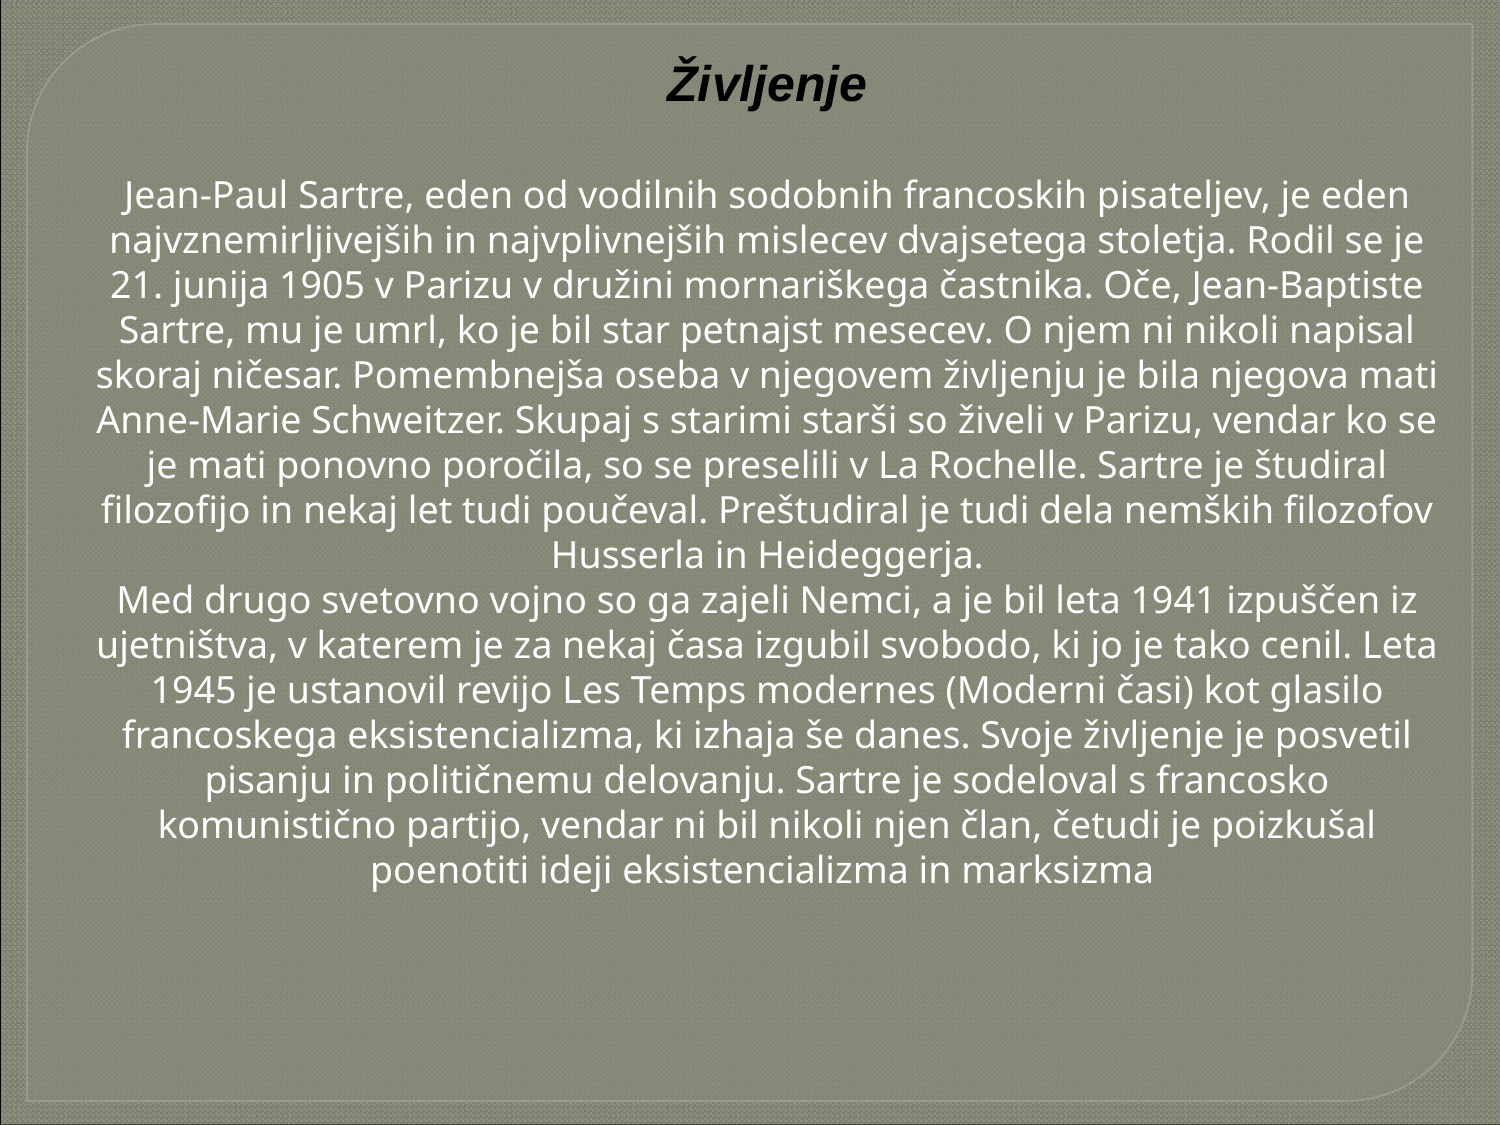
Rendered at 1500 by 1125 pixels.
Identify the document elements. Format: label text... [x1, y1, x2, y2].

picture [0, 0, 1500, 1125]
text_box Življenje Jean-Paul Sartre, eden od vodilnih sodobnih francoskih pisateljev, je eden najvznemirljivejših in najvplivnejših mislecev dvajsetega stoletja. Rodil se je 21. junija 1905 v Parizu v družini mornariškega častnika. Oče, Jean-Baptiste Sartre, mu je umrl, ko je bil star petnajst mesecev. O njem ni nikoli napisal skoraj ničesar. Pomembnejša oseba v njegovem življenju je bila njegova mati Anne-Marie Schweitzer. Skupaj s starimi starši so živeli v Parizu, vendar ko se je mati ponovno poročila, so se preselili v La Rochelle. Sartre je študiral filozofijo in nekaj let tudi poučeval. Preštudiral je tudi dela nemških filozofov Husserla in Heideggerja. Med drugo svetovno vojno so ga zajeli Nemci, a je bil leta 1941 izpuščen iz ujetništva, v katerem je za nekaj časa izgubil svobodo, ki jo je tako cenil. Leta 1945 je ustanovil revijo Les Temps modernes (Moderni časi) kot glasilo francoskega eksistencializma, ki izhaja še danes. Svoje življenje je posvetil pisanju in političnemu delovanju. Sartre je sodeloval s francosko komunistično partijo, vendar ni bil nikoli njen član, četudi je poizkušal poenotiti ideji eksistencializma in marksizma [70, 43, 1465, 944]
